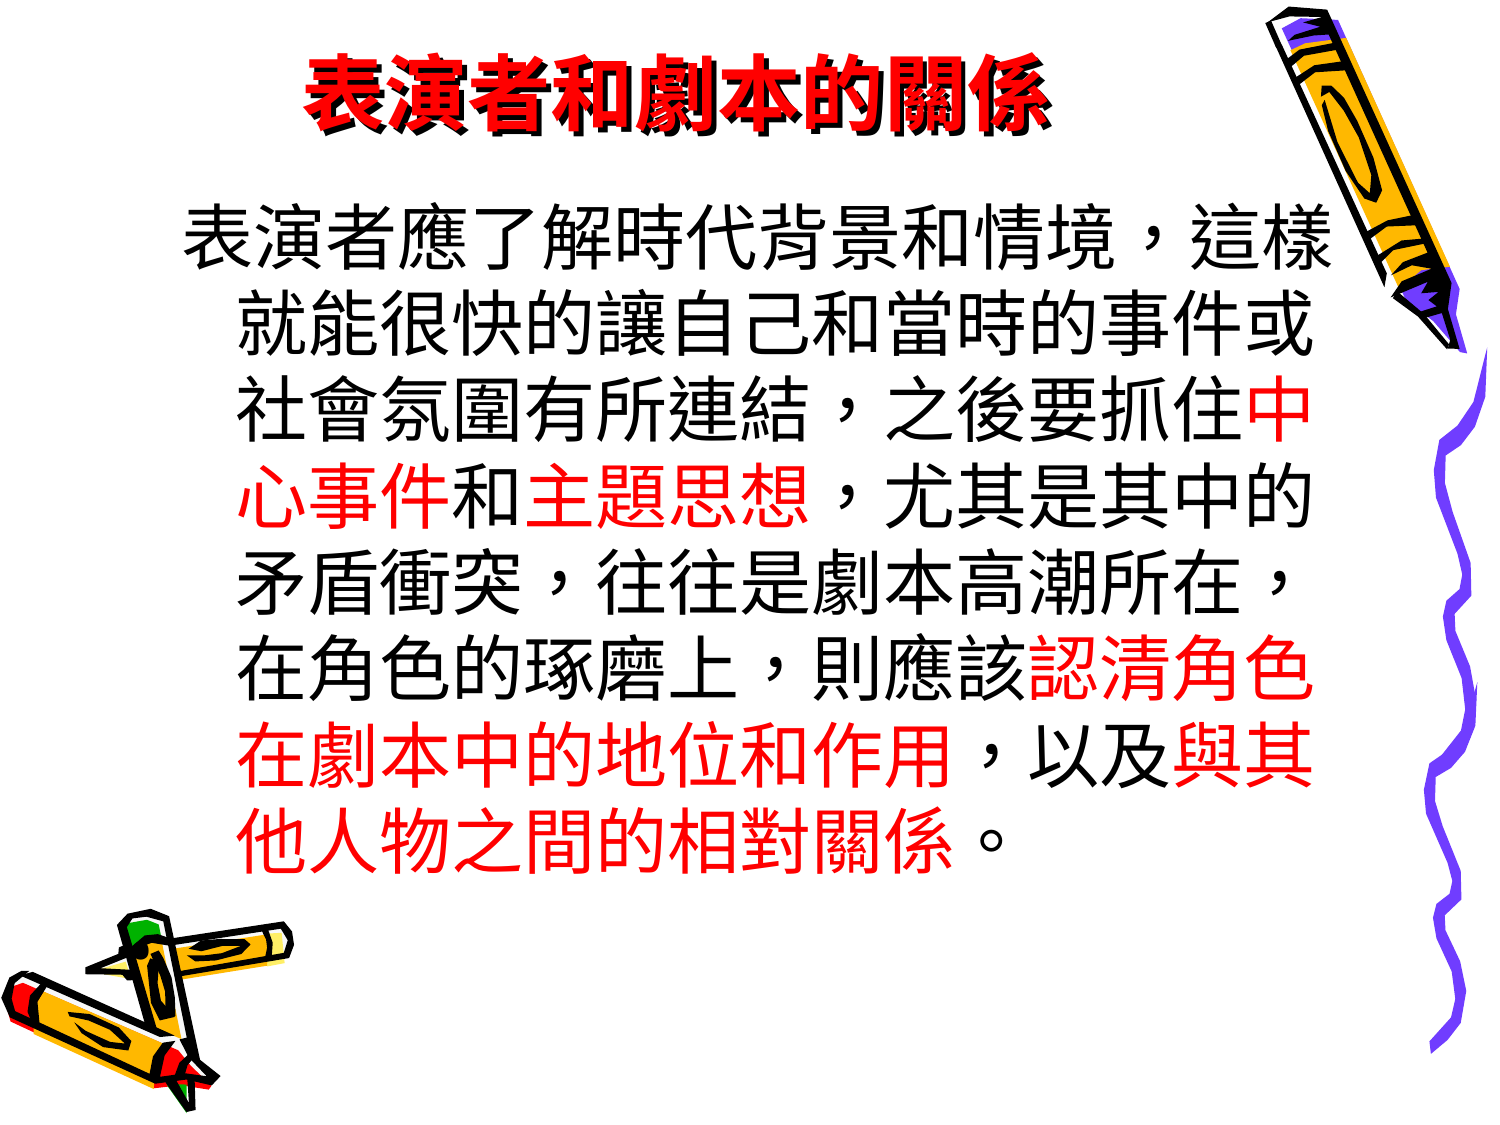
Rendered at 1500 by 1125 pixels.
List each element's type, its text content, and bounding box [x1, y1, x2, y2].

title 表演者和劇本的關係 [112, 24, 1240, 149]
list 表演者應了解時代背景和情境，這樣就能很快的讓自己和當時的事件或社會氛圍有所連結，之後要抓住中心事件和主題思想，尤其是其中的矛盾衝突，往往是劇本高潮所在，在角色的琢磨上，則應該認清角色在劇本中的地位和作用，以及與其他人物之間的相對關係。 [112, 184, 1375, 901]
